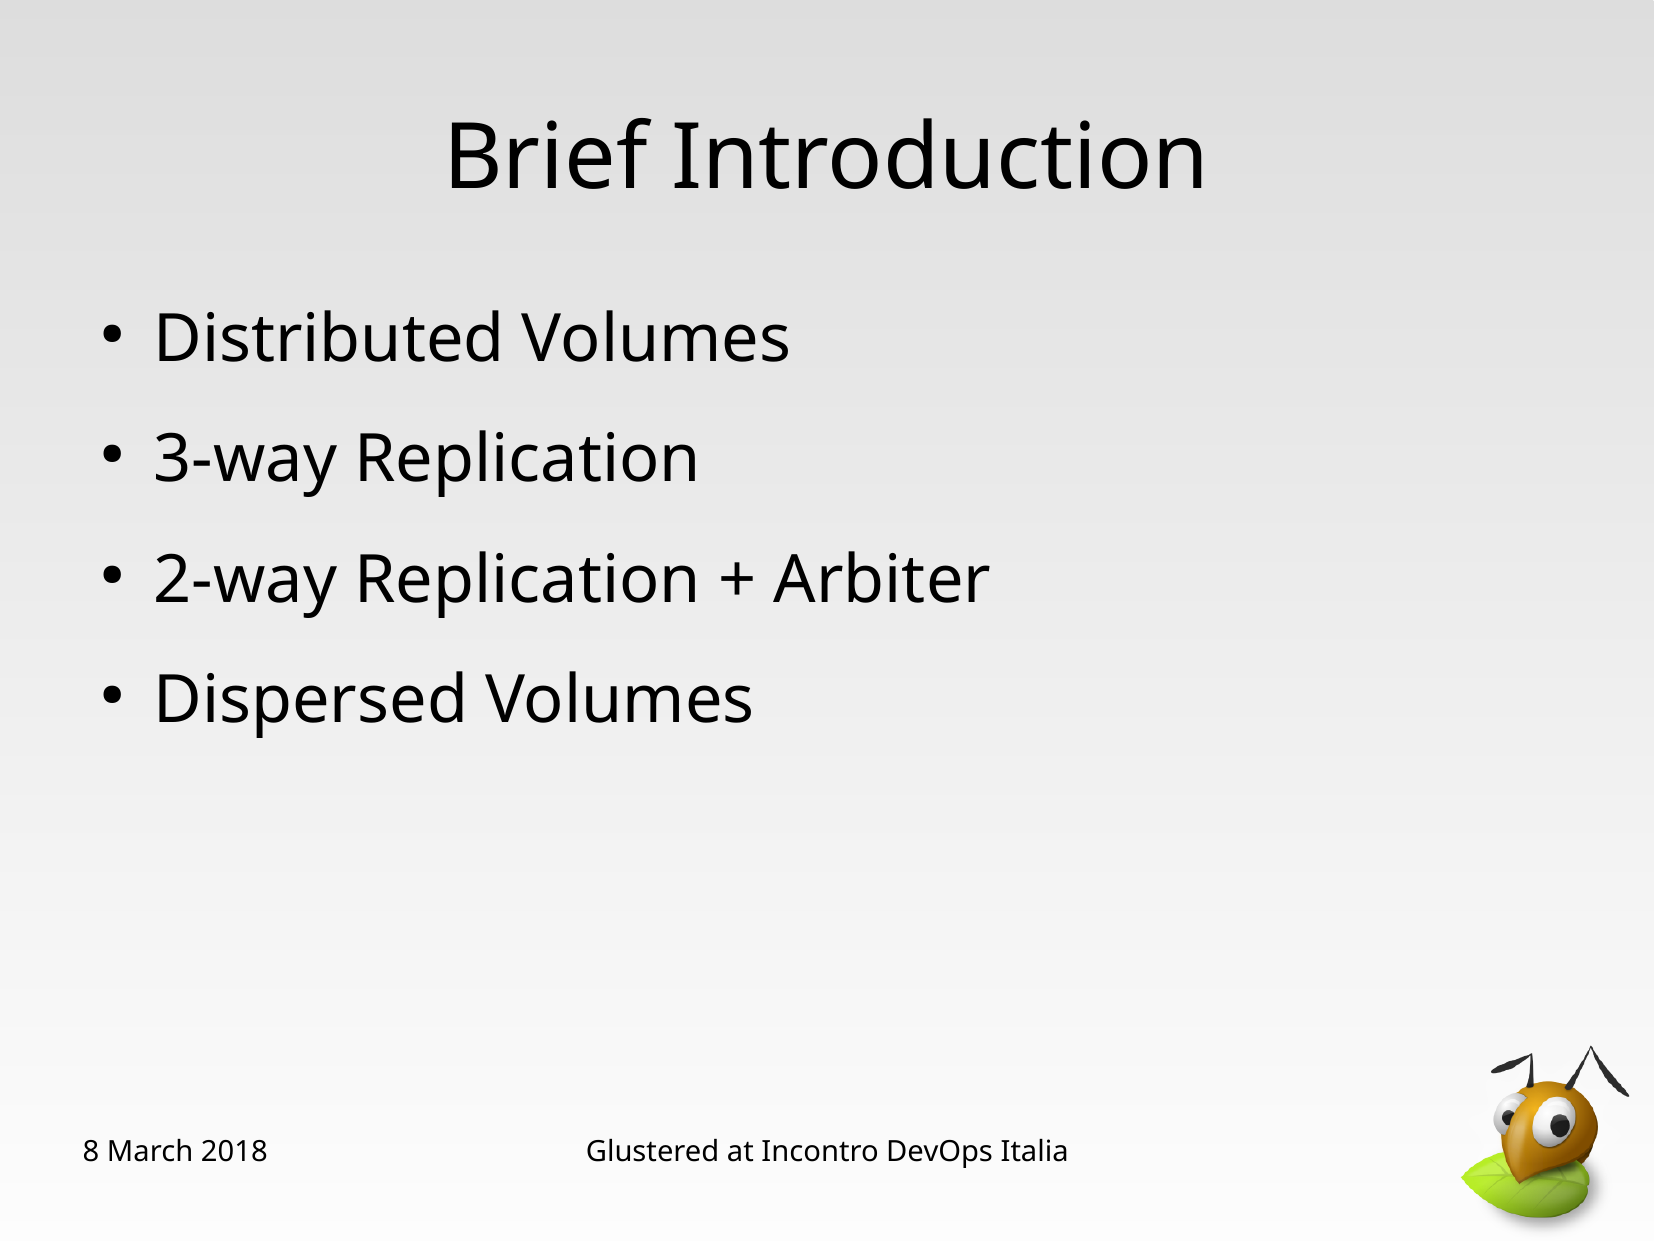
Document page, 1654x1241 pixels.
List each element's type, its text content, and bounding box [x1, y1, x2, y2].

title Brief Introduction [82, 49, 1571, 257]
list Distributed Volumes 3-way Replication 2-way Replication + Arbiter Dispersed Volumes [82, 290, 1571, 1010]
picture [1432, 1037, 1654, 1241]
